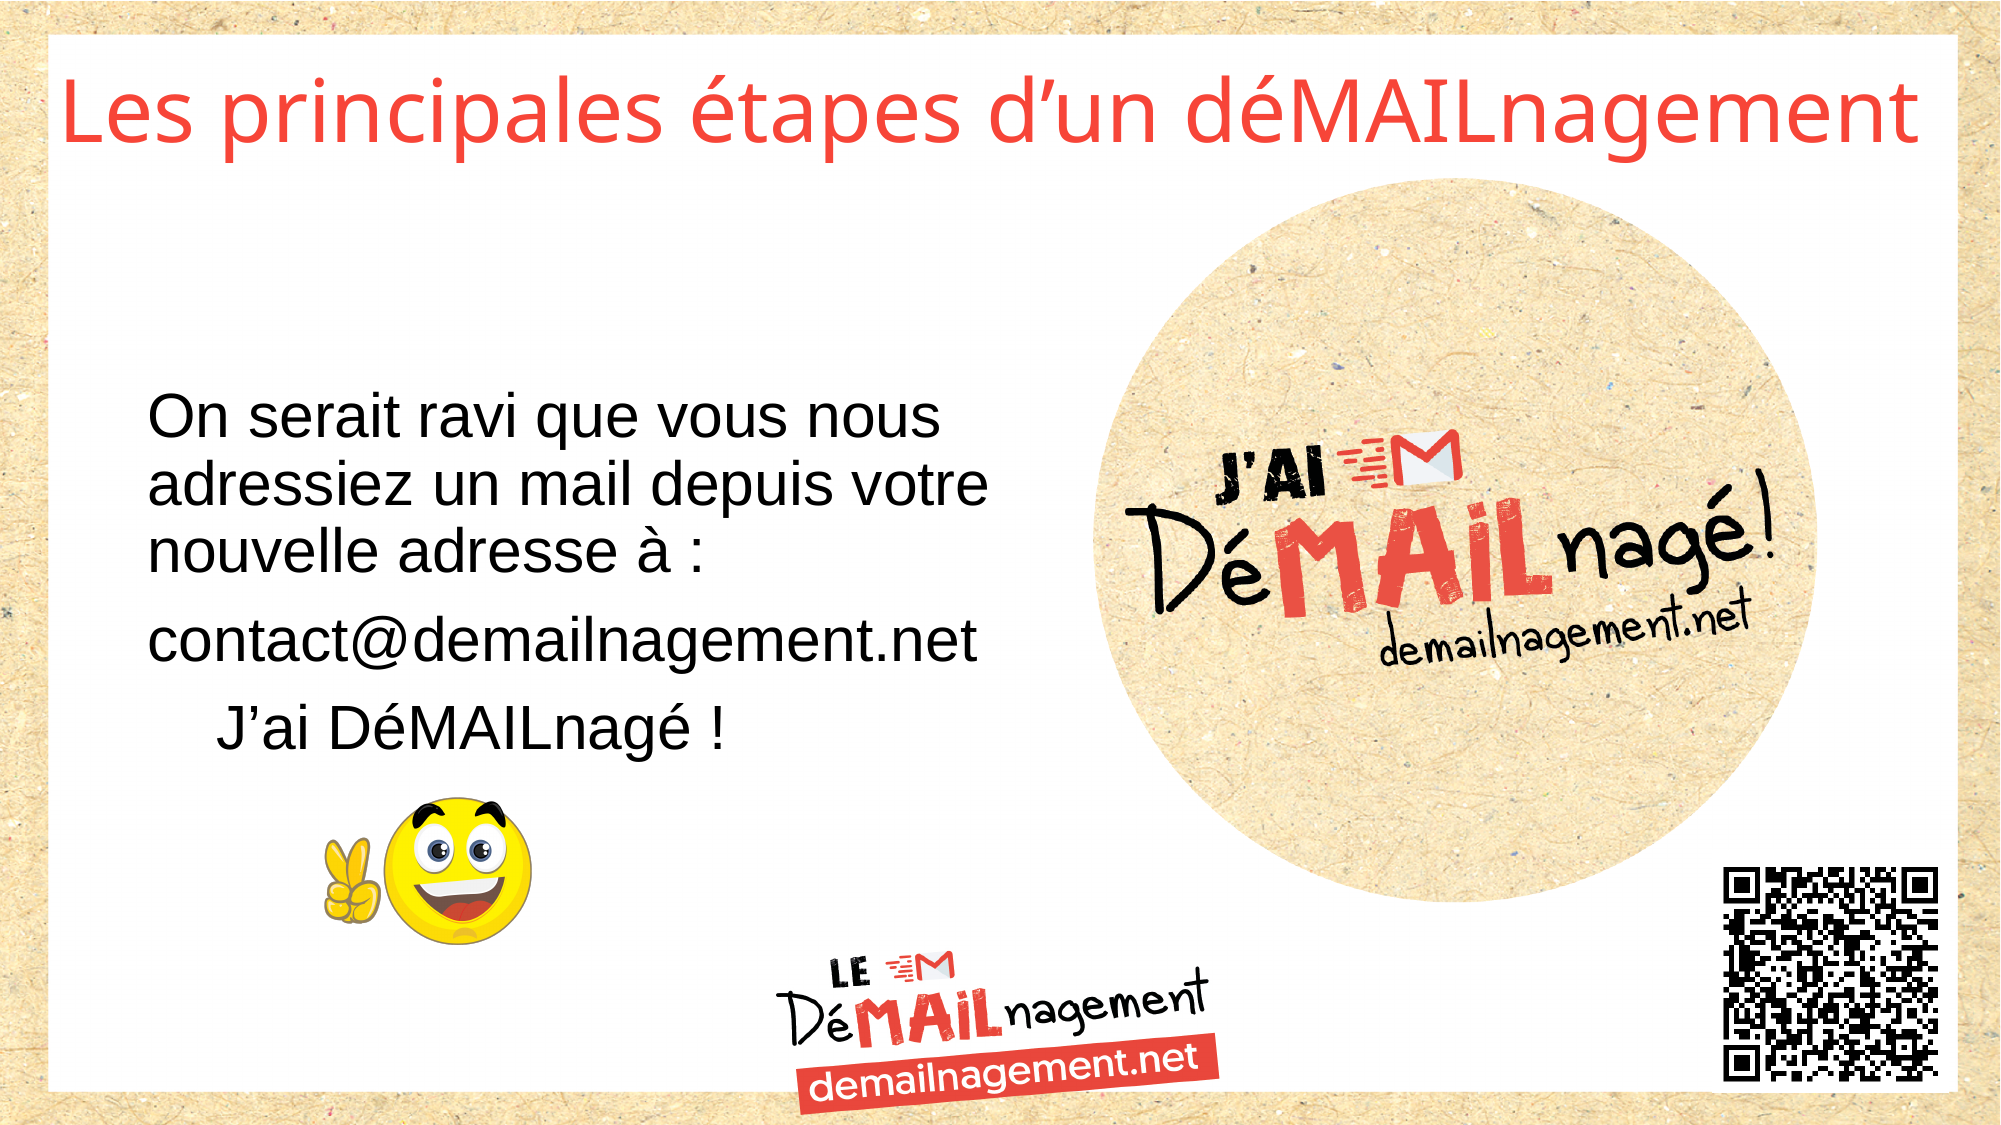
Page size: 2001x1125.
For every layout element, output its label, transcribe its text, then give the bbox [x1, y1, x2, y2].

text_box On serait ravi que vous nous adressiez un mail depuis votre nouvelle adresse à : contact@demailnagement.net J’ai DéMAILnagé ! [147, 383, 1005, 886]
text_box Les principales étapes d’un déMAILnagement [29, 0, 1950, 229]
picture [0, 1, 2001, 1125]
